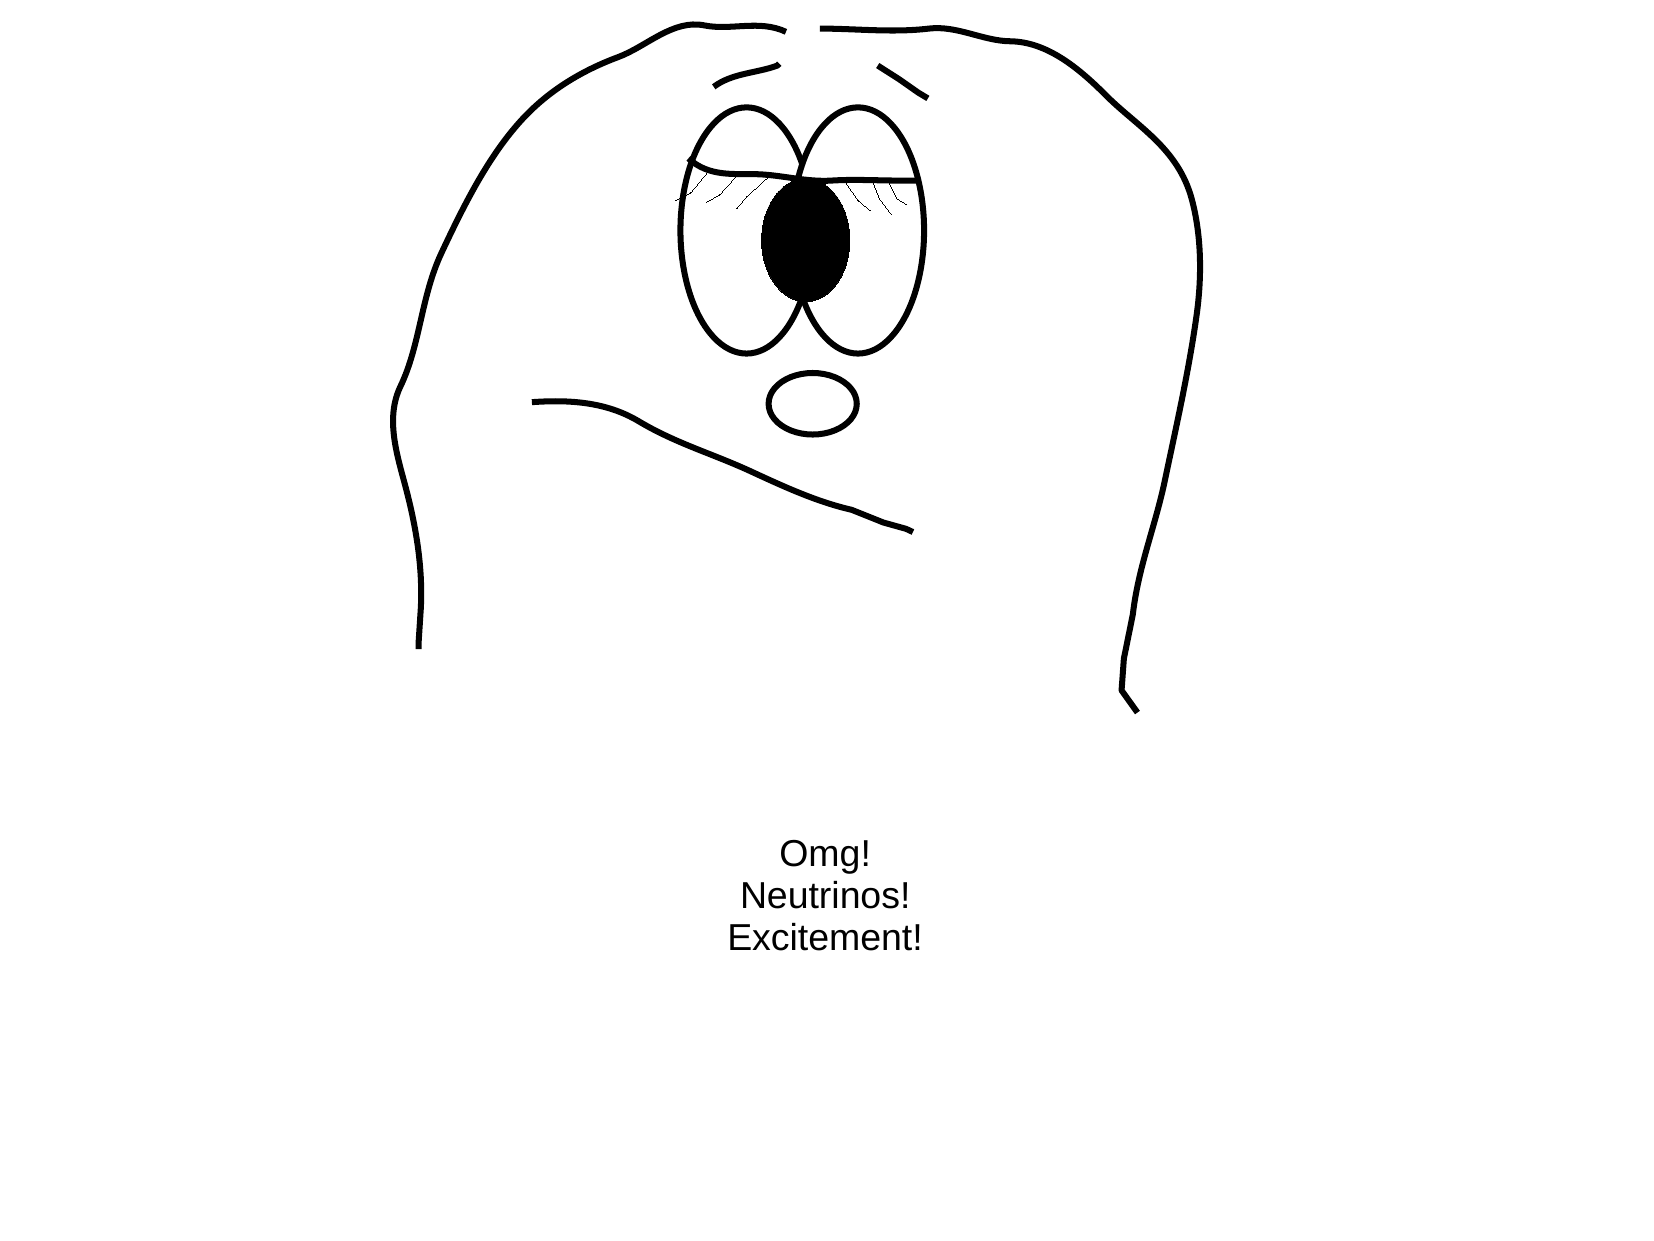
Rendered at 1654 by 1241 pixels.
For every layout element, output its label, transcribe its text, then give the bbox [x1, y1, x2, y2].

text_box [693, 107, 918, 177]
text_box [768, 372, 857, 435]
text_box Omg! Neutrinos! Excitement! [712, 825, 938, 1008]
text_box [680, 165, 925, 354]
